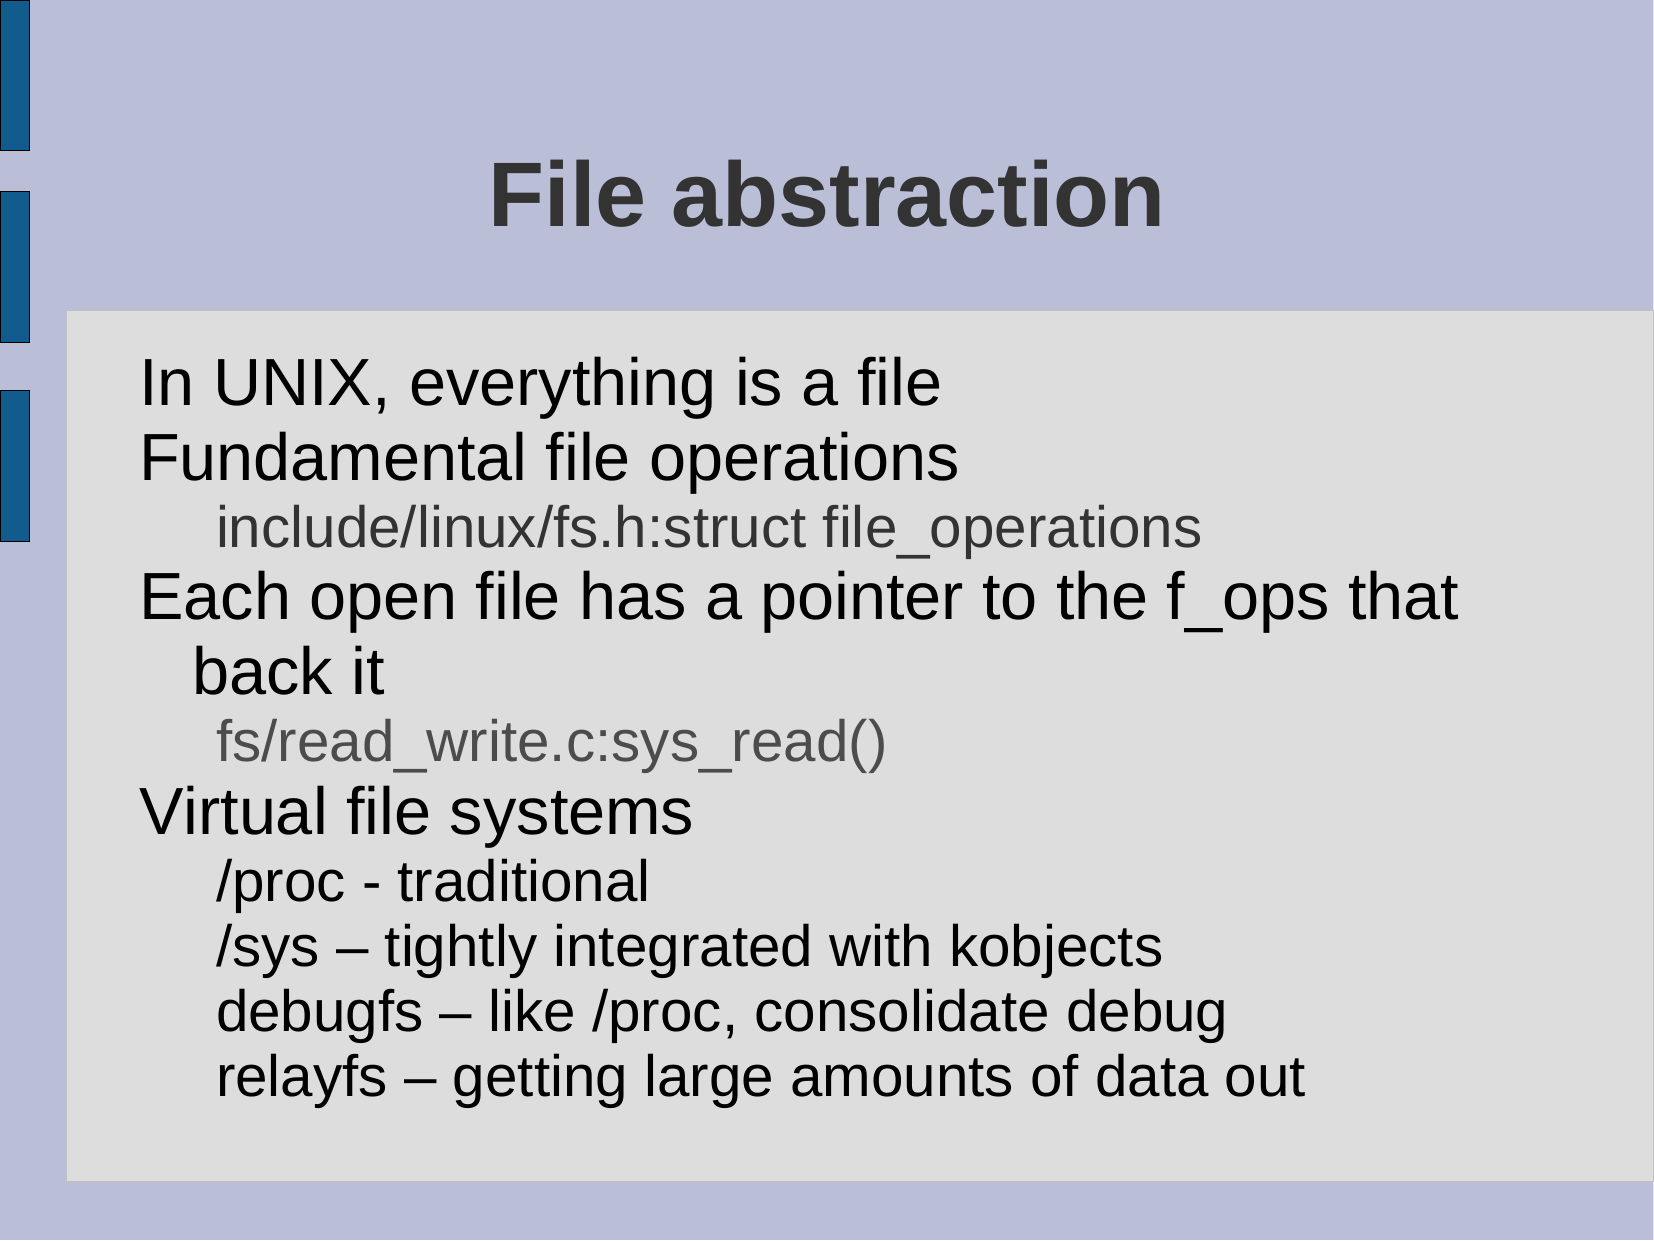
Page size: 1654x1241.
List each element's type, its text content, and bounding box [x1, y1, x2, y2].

list In UNIX, everything is a file Fundamental file operations include/linux/fs.h:struct file_operations Each open file has a pointer to the f_ops that back it fs/read_write.c:sys_read() Virtual file systems /proc - traditional /sys – tightly integrated with kobjects debugfs – like /proc, consolidate debug relayfs – getting large amounts of data out [121, 344, 1534, 1112]
title File abstraction [121, 98, 1534, 291]
